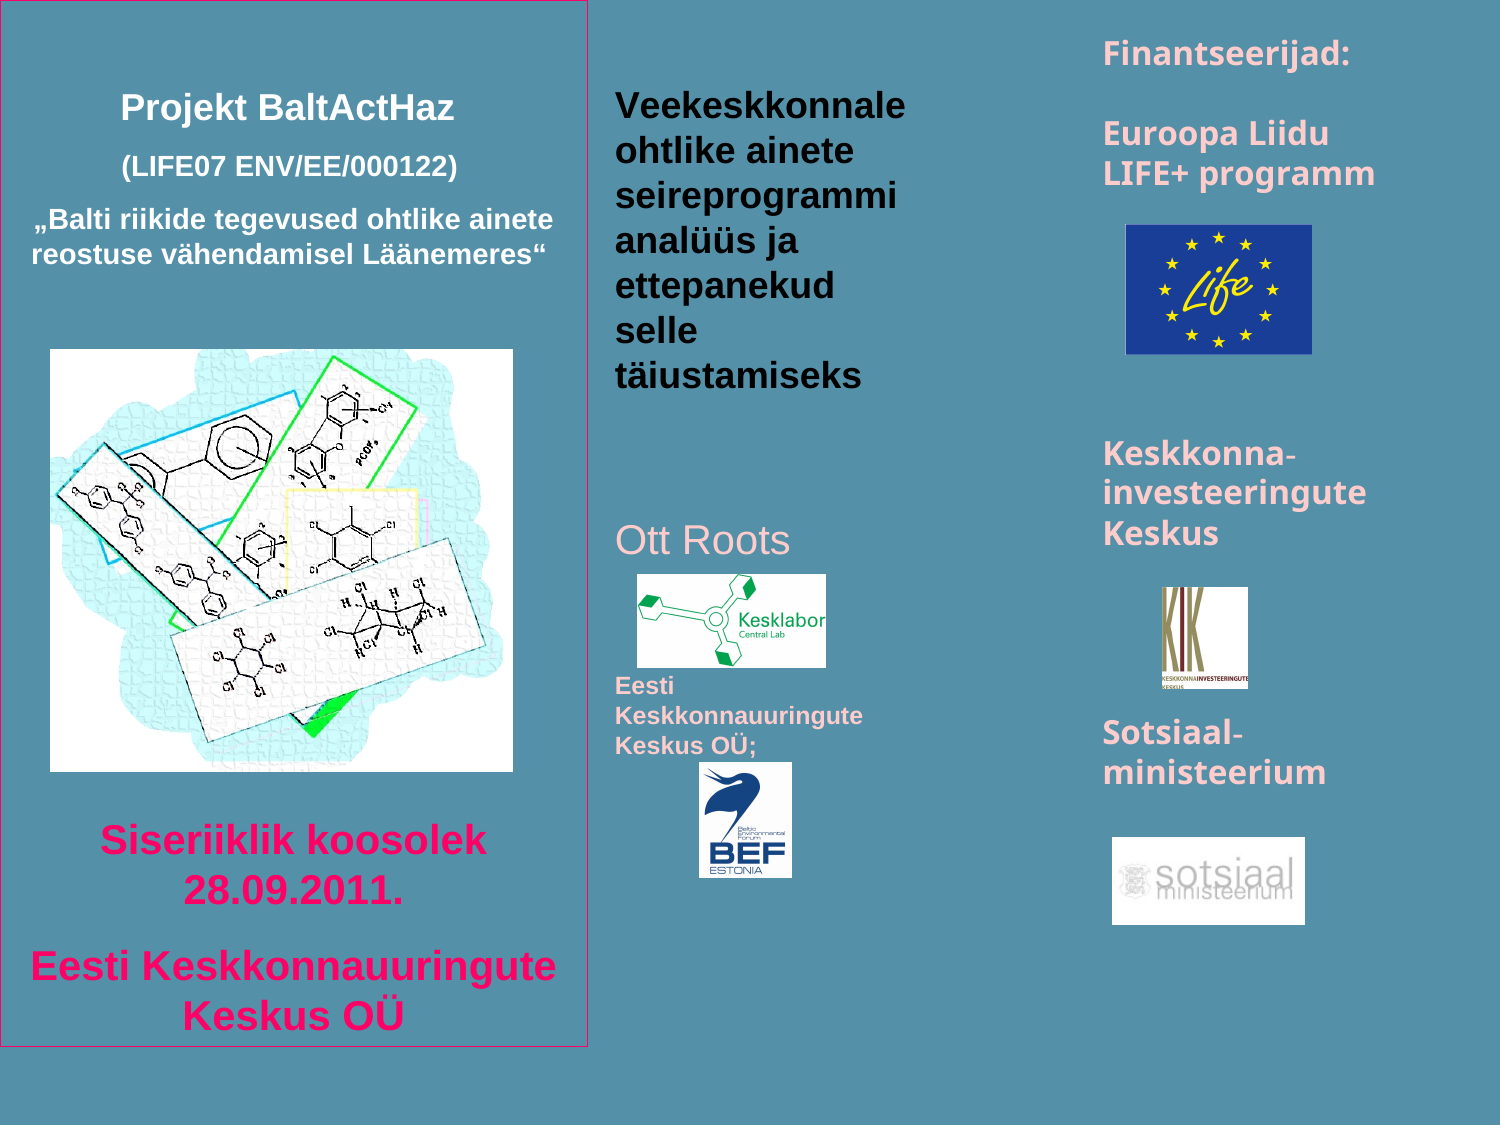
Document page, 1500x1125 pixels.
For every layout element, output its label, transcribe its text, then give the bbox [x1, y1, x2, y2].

picture [699, 762, 792, 878]
picture [1112, 837, 1305, 925]
picture [1162, 587, 1248, 689]
text_box Finantseerijad: Euroopa Liidu LIFE+ programm Keskkonna-investeeringute Keskus Sotsiaal-ministeerium [1087, 24, 1412, 879]
text_box Veekeskkonnale ohtlike ainete seireprogrammi analüüs ja ettepanekud selle täiustamiseks Ott Roots Eesti Keskkonnauuringute Keskus OÜ; [599, 0, 925, 1125]
text_box Projekt BaltActHaz (LIFE07 ENV/EE/000122) „Balti riikide tegevused ohtlike ainete reostuse vähendamisel Läänemeres“ Siseriiklik koosolek 28.09.2011. Eesti Keskkonnauuringute Keskus OÜ [0, 0, 588, 1047]
picture [50, 349, 513, 772]
picture [1125, 224, 1312, 355]
picture [637, 574, 826, 668]
